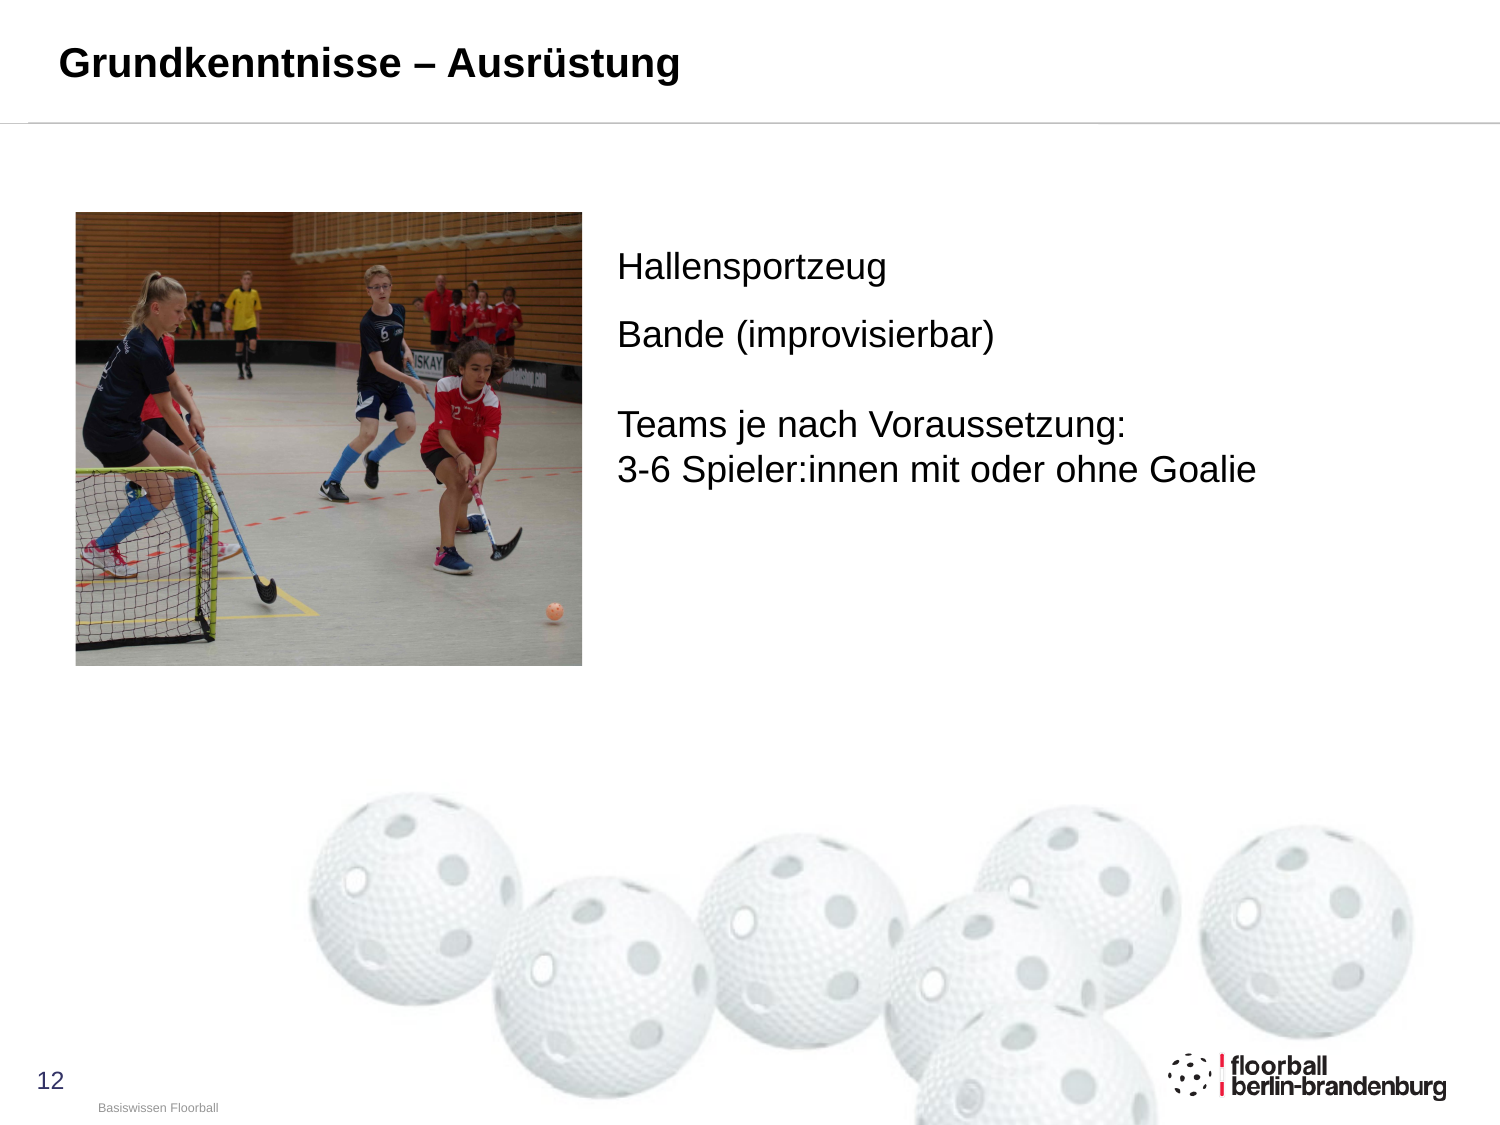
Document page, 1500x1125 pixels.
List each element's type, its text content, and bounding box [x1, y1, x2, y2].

text_box Hallensportzeug Bande (improvisierbar) Teams je nach Voraussetzung: 3-6 Spieler:innen mit oder ohne Goalie [602, 212, 1311, 479]
text_box Grundkenntnisse – Ausrüstung [43, 28, 1466, 94]
picture [75, 212, 1483, 1125]
